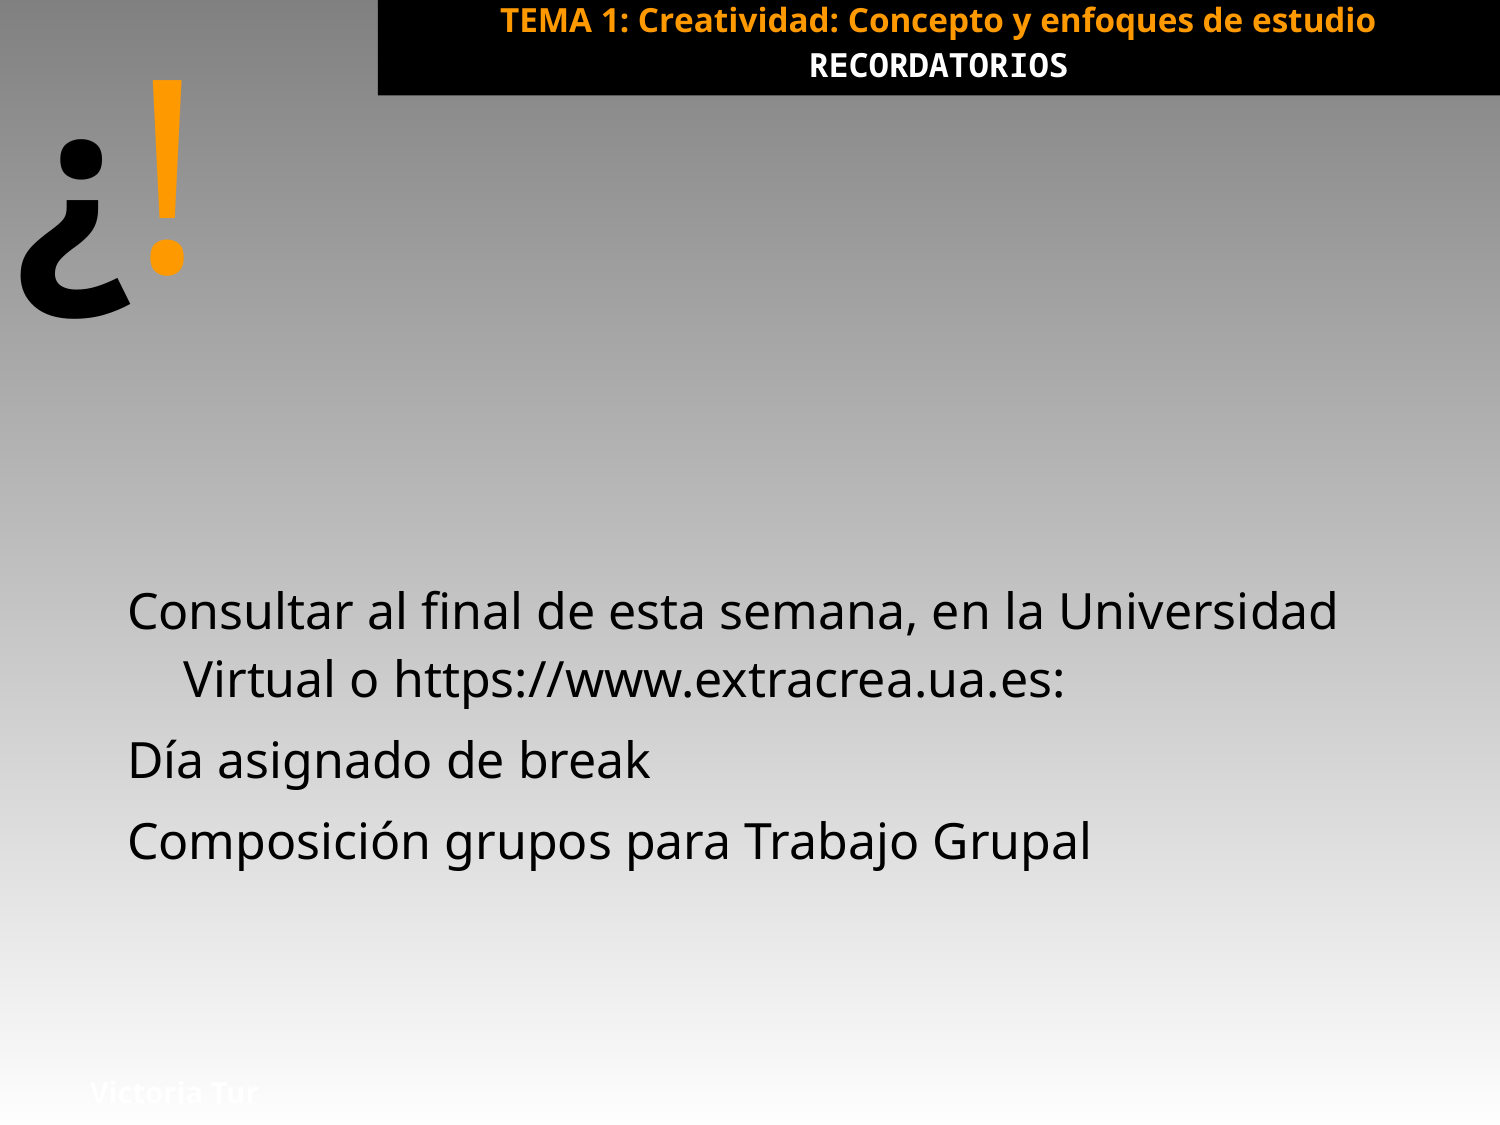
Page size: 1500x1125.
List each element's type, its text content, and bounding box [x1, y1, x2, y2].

list Consultar al final de esta semana, en la Universidad Virtual o https://www.extracrea.ua.es: Día asignado de break Composición grupos para Trabajo Grupal [112, 326, 1463, 1069]
text_box TEMA 1: Creatividad: Concepto y enfoques de estudio RECORDATORIOS [377, 0, 1500, 96]
